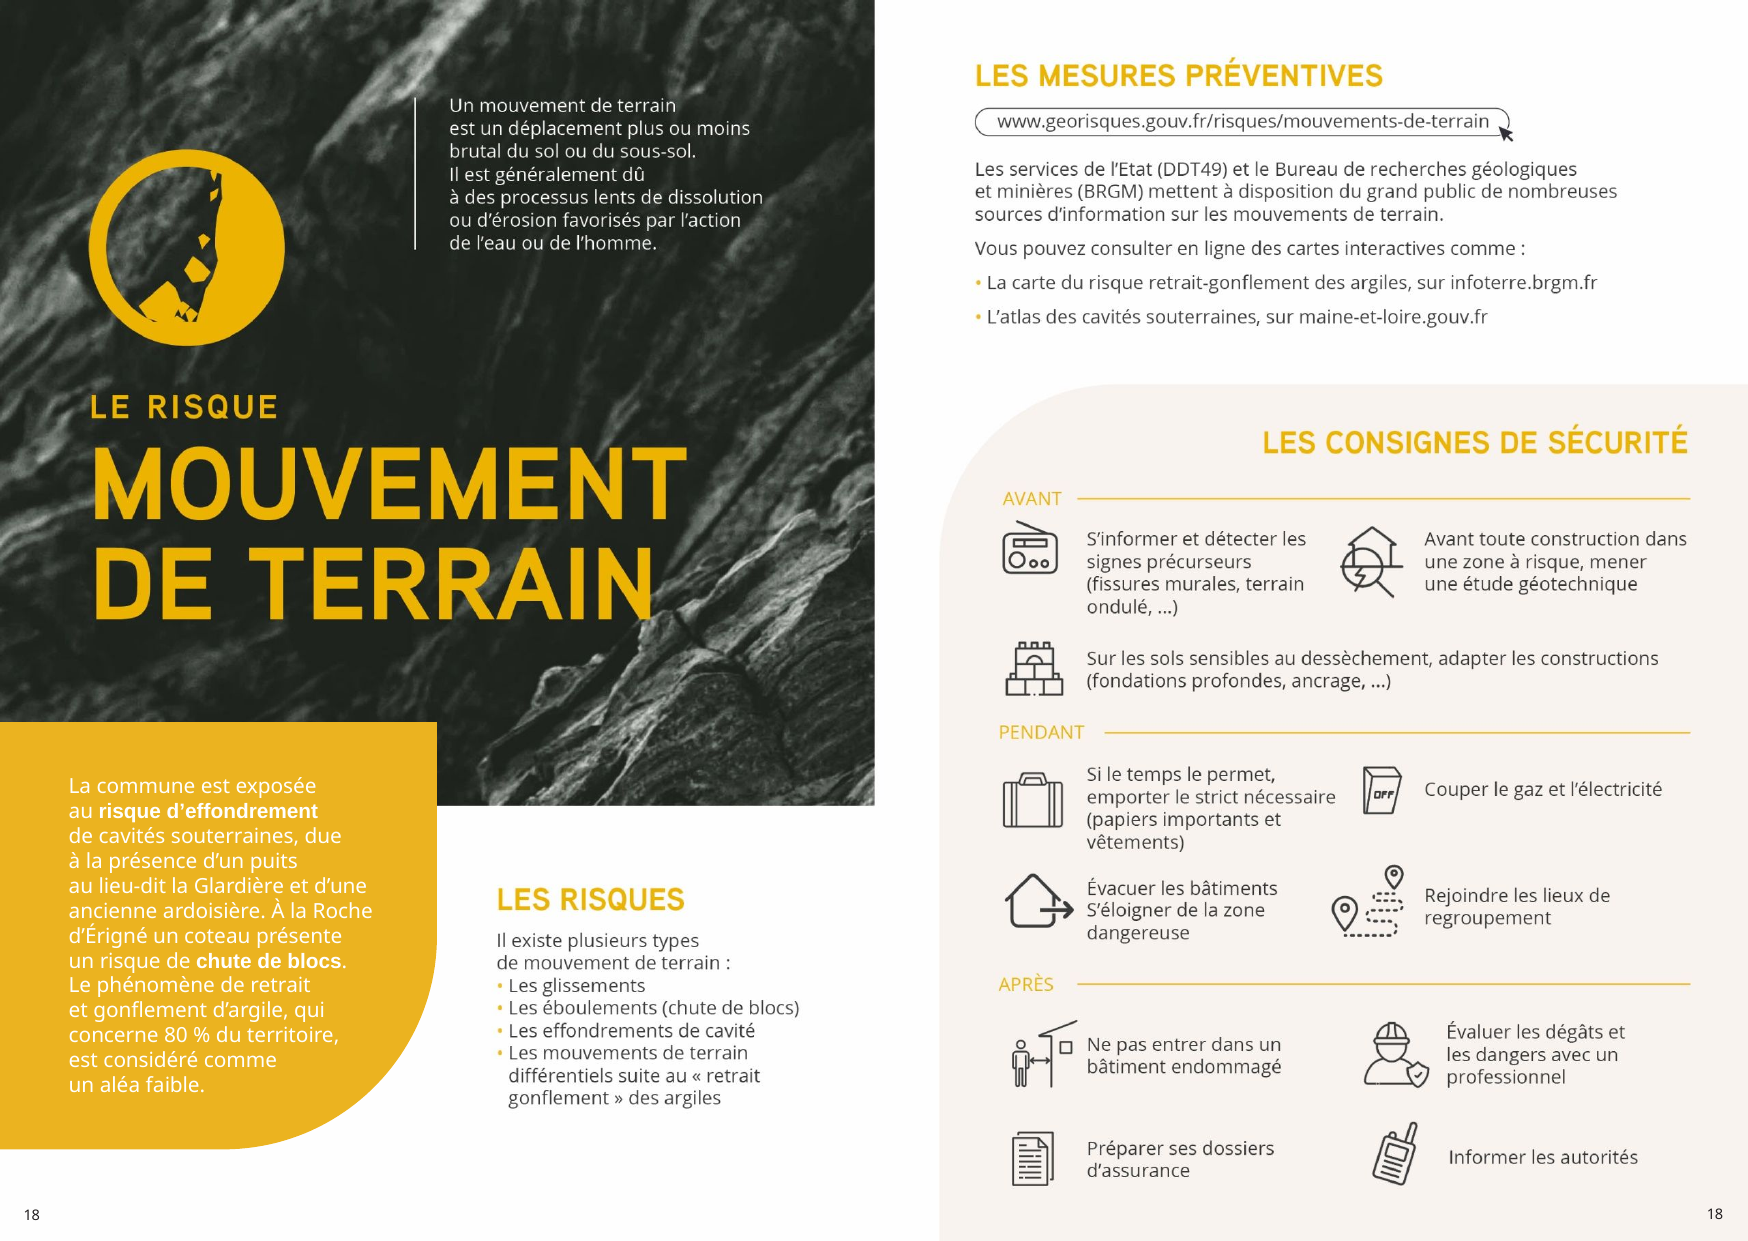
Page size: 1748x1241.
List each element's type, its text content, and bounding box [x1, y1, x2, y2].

text_box La commune est exposée au risque d’effondrement de cavités souterraines, due à la présence d’un puits au lieu-dit la Glardière et d’une ancienne ardoisière. À la Roche d’Érigné un coteau présente un risque de chute de blocs. Le phénomène de retrait et gonflement d’argile, qui concerne 80 % du territoire, est considéré comme un aléa faible. [68, 770, 374, 1098]
picture [0, 0, 1748, 1241]
text_box <numéro> [17, 1205, 62, 1226]
text_box [0, 722, 437, 1150]
text_box <numéro> [1691, 1204, 1724, 1225]
